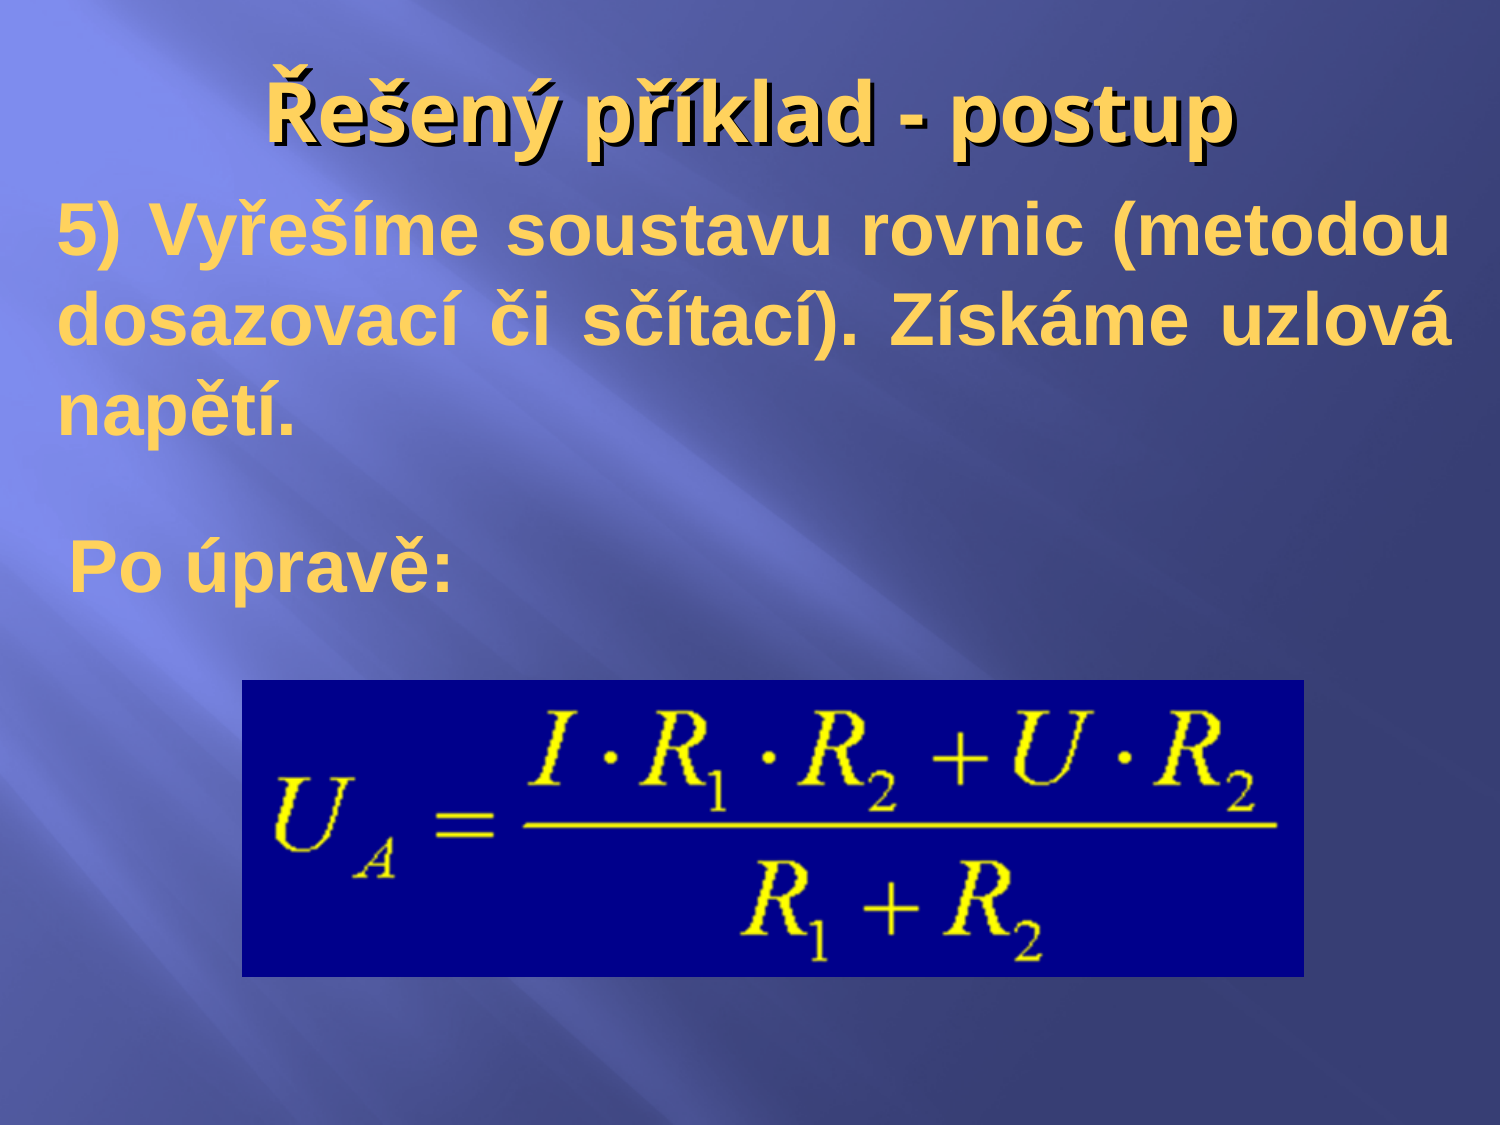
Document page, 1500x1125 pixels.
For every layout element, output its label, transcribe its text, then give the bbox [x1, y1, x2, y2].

title Řešený příklad - postup [75, 45, 1426, 172]
text_box Po úpravě: [53, 503, 644, 622]
text_box 5) Vyřešíme soustavu rovnic (metodou dosazovací či sčítací). Získáme uzlová napětí. [41, 172, 1471, 445]
picture [242, 680, 1304, 977]
